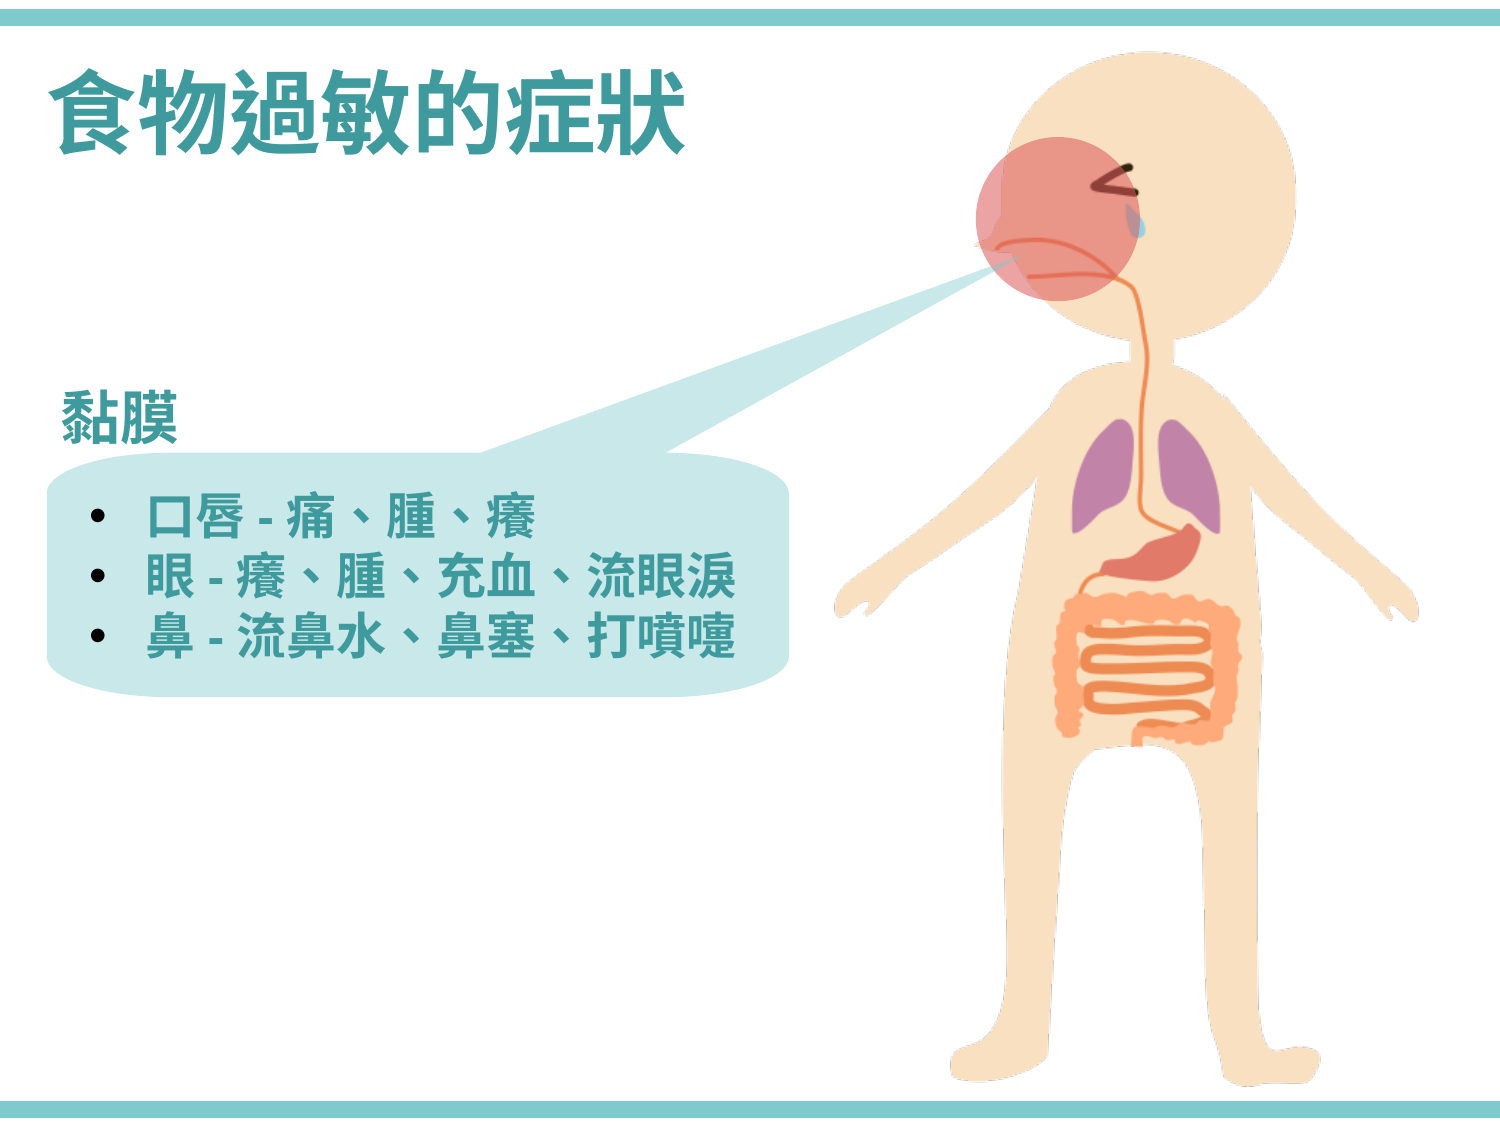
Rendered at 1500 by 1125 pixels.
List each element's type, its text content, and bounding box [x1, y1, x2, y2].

text_box [0, 1101, 801, 1118]
text_box 口唇-痛、腫、癢 眼-癢、腫、充血、流眼淚 鼻-流鼻水、鼻塞、打噴嚏 [46, 252, 1029, 698]
picture [801, 0, 1500, 1125]
text_box 黏膜 [47, 373, 193, 458]
text_box [0, 9, 801, 26]
text_box [975, 137, 1141, 302]
title 食物過敏的症狀 [30, 43, 751, 193]
